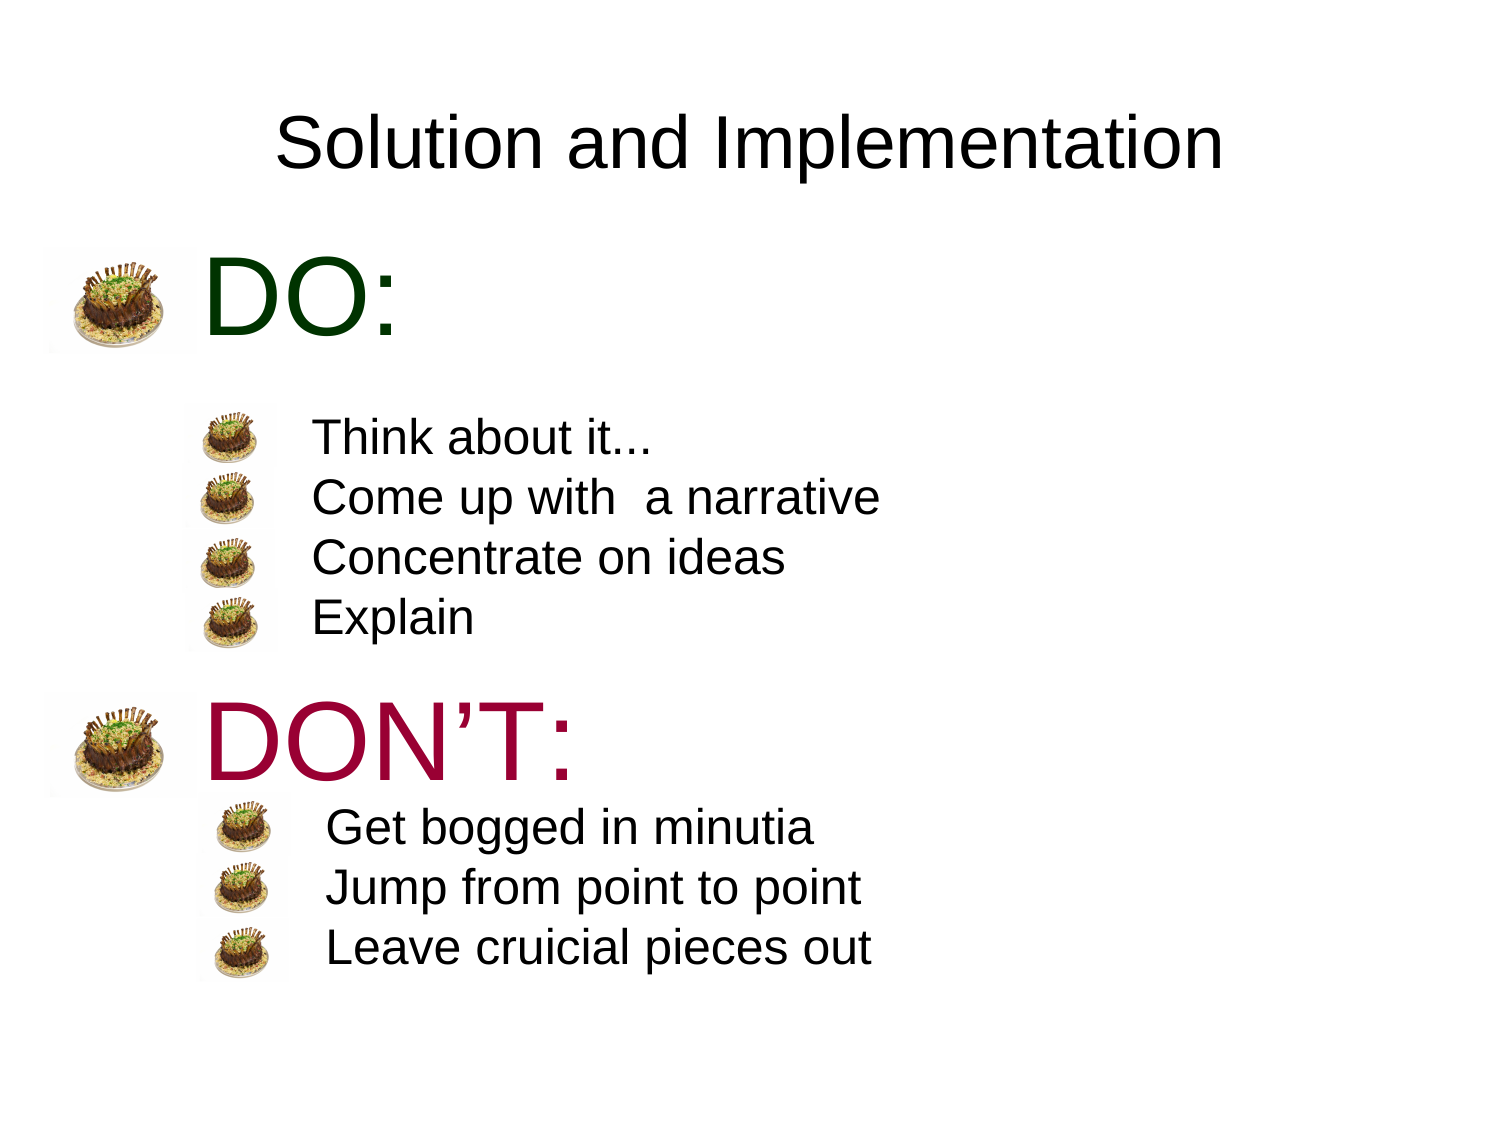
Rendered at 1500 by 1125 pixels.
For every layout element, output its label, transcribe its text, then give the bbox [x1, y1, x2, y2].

text_box Get bogged in minutia Jump from point to point Leave cruicial pieces out [310, 786, 888, 1102]
title Solution and Implementation [75, 45, 1426, 233]
text_box DO: [187, 215, 417, 367]
picture [182, 529, 278, 652]
picture [182, 403, 277, 528]
picture [44, 692, 188, 798]
picture [196, 792, 291, 917]
text_box DON’T: [188, 659, 593, 811]
text_box Think about it... Come up with a narrative Concentrate on ideas Explain [296, 397, 896, 713]
picture [43, 247, 187, 354]
picture [196, 918, 289, 982]
